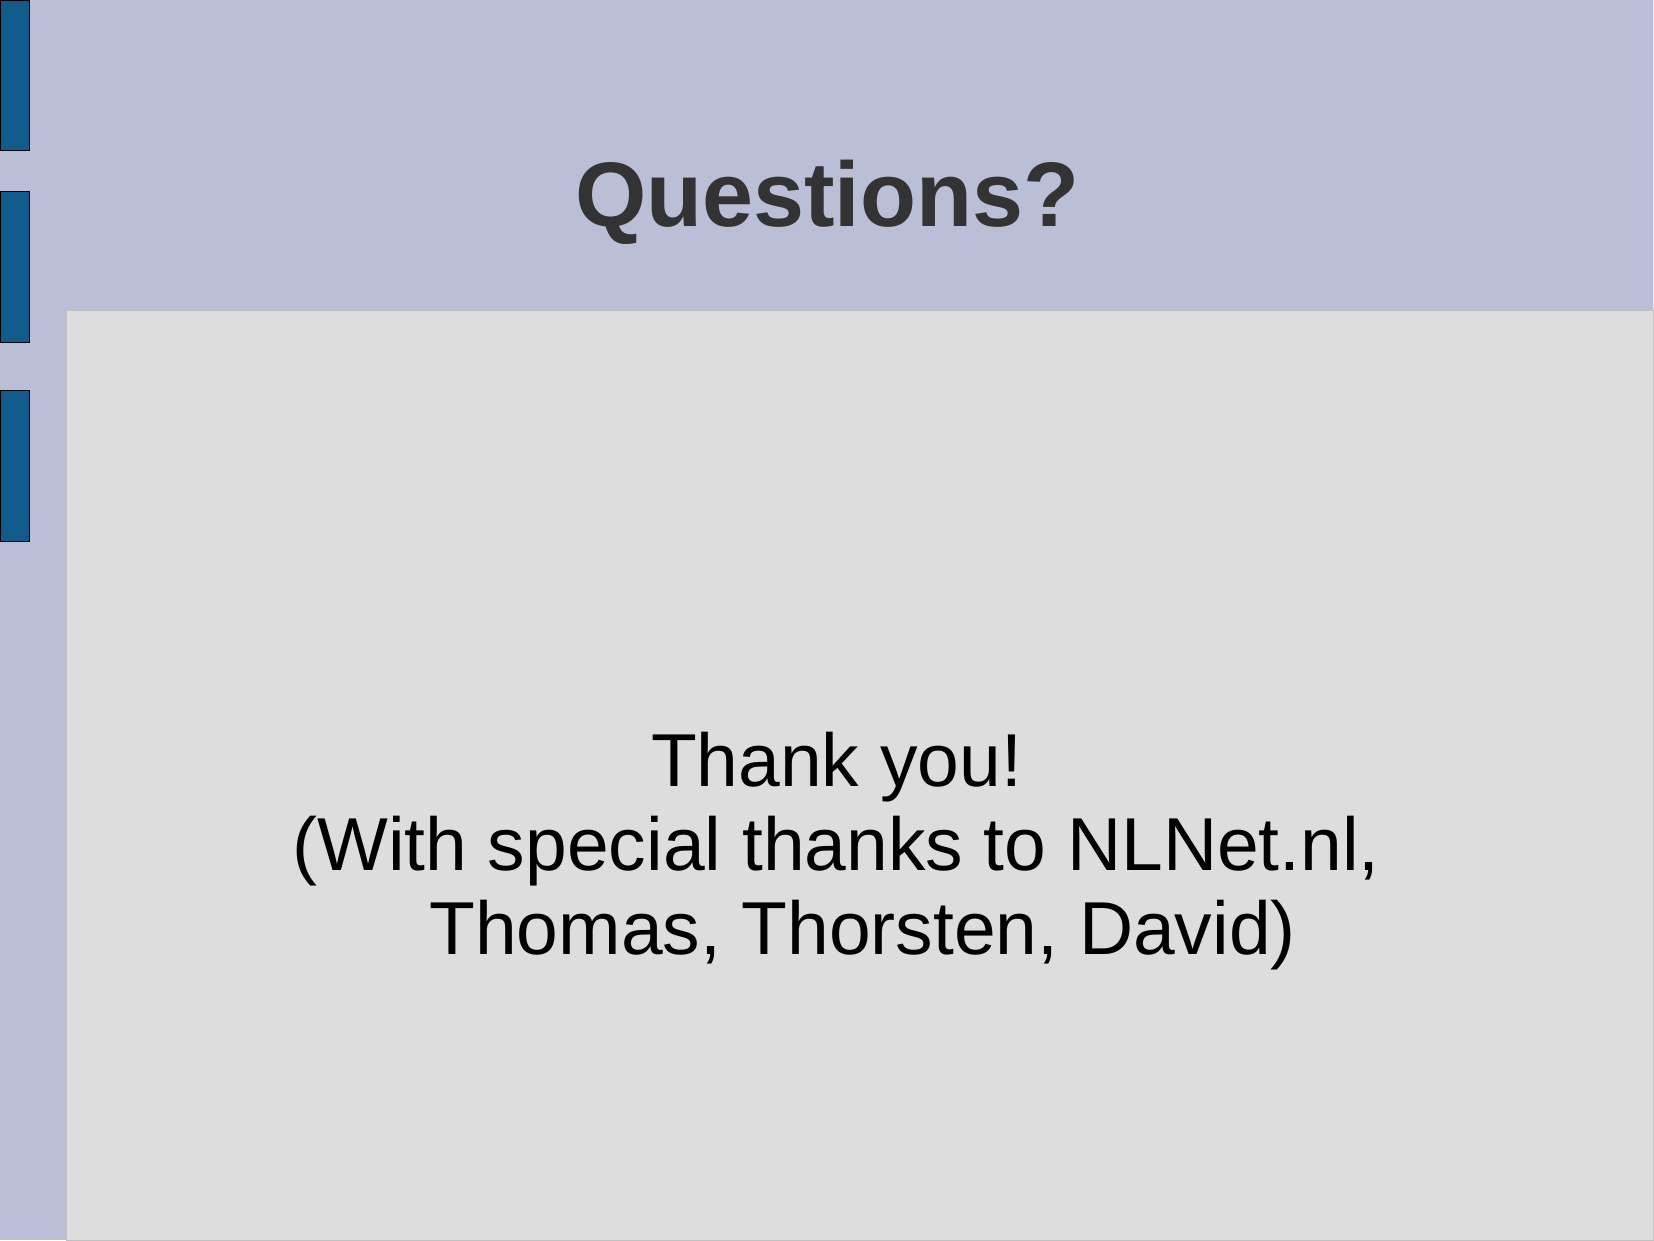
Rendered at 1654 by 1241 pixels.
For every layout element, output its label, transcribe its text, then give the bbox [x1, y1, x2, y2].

list Thank you! (With special thanks to NLNet.nl, Thomas, Thorsten, David) [121, 344, 1534, 1112]
title Questions? [121, 98, 1534, 291]
